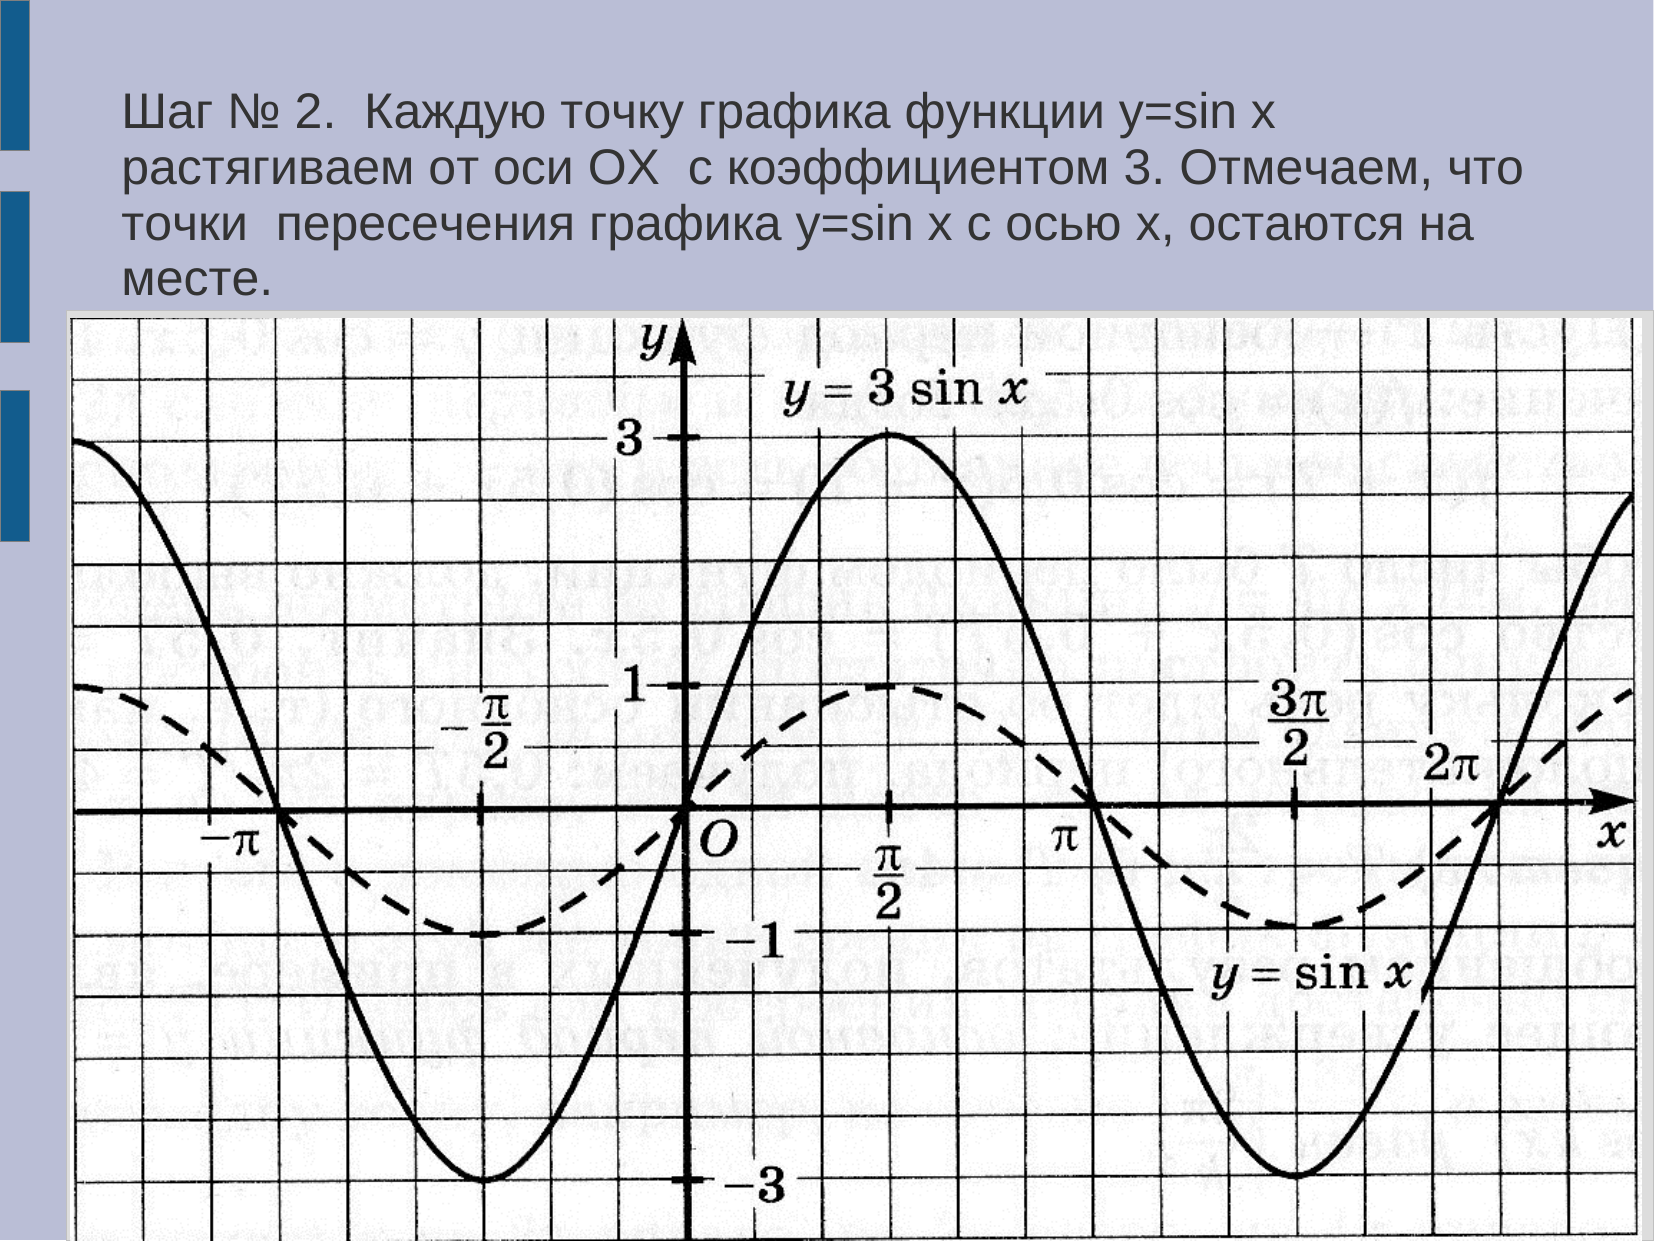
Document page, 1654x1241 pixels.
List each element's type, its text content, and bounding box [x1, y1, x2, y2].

title Шаг № 2. Каждую точку графика функции у=sin x растягиваем от оси ОХ с коэффициентом 3. Отмечаем, что точки пересечения графика у=sin x с осью х, остаются на месте. [121, 83, 1534, 307]
picture [70, 318, 1642, 1241]
